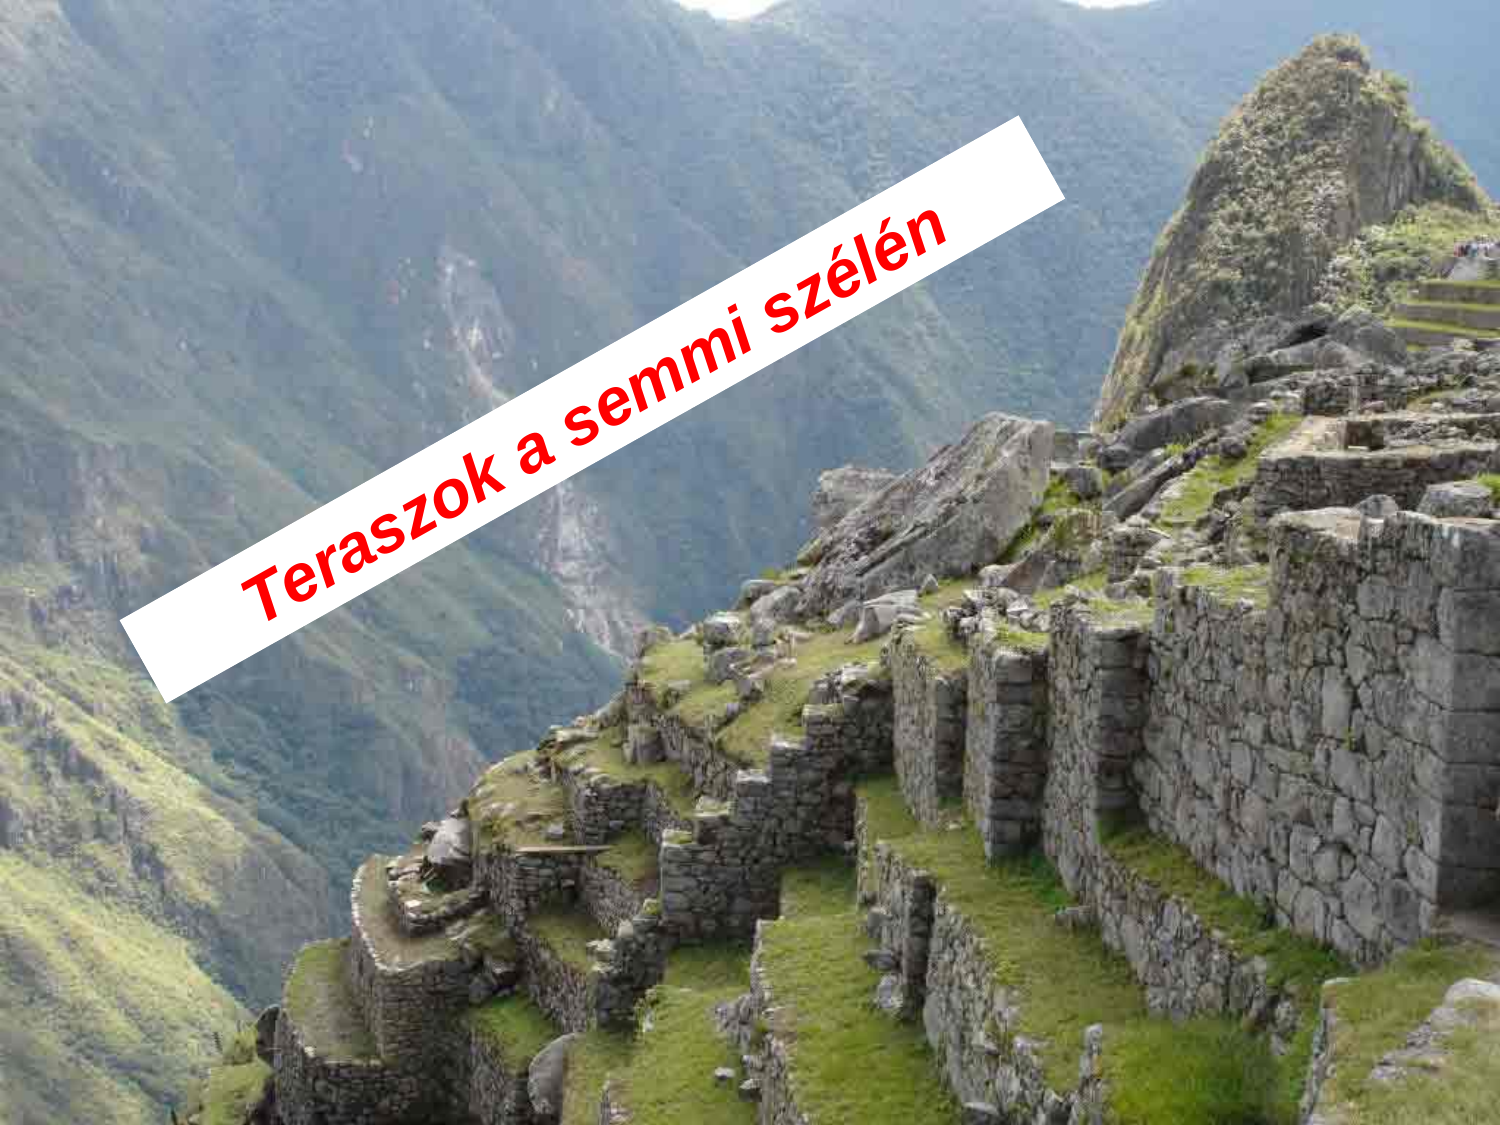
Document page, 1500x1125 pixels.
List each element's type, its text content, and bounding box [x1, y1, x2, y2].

text_box Teraszok a semmi szélén [119, 115, 1066, 704]
picture [0, 0, 1500, 1125]
